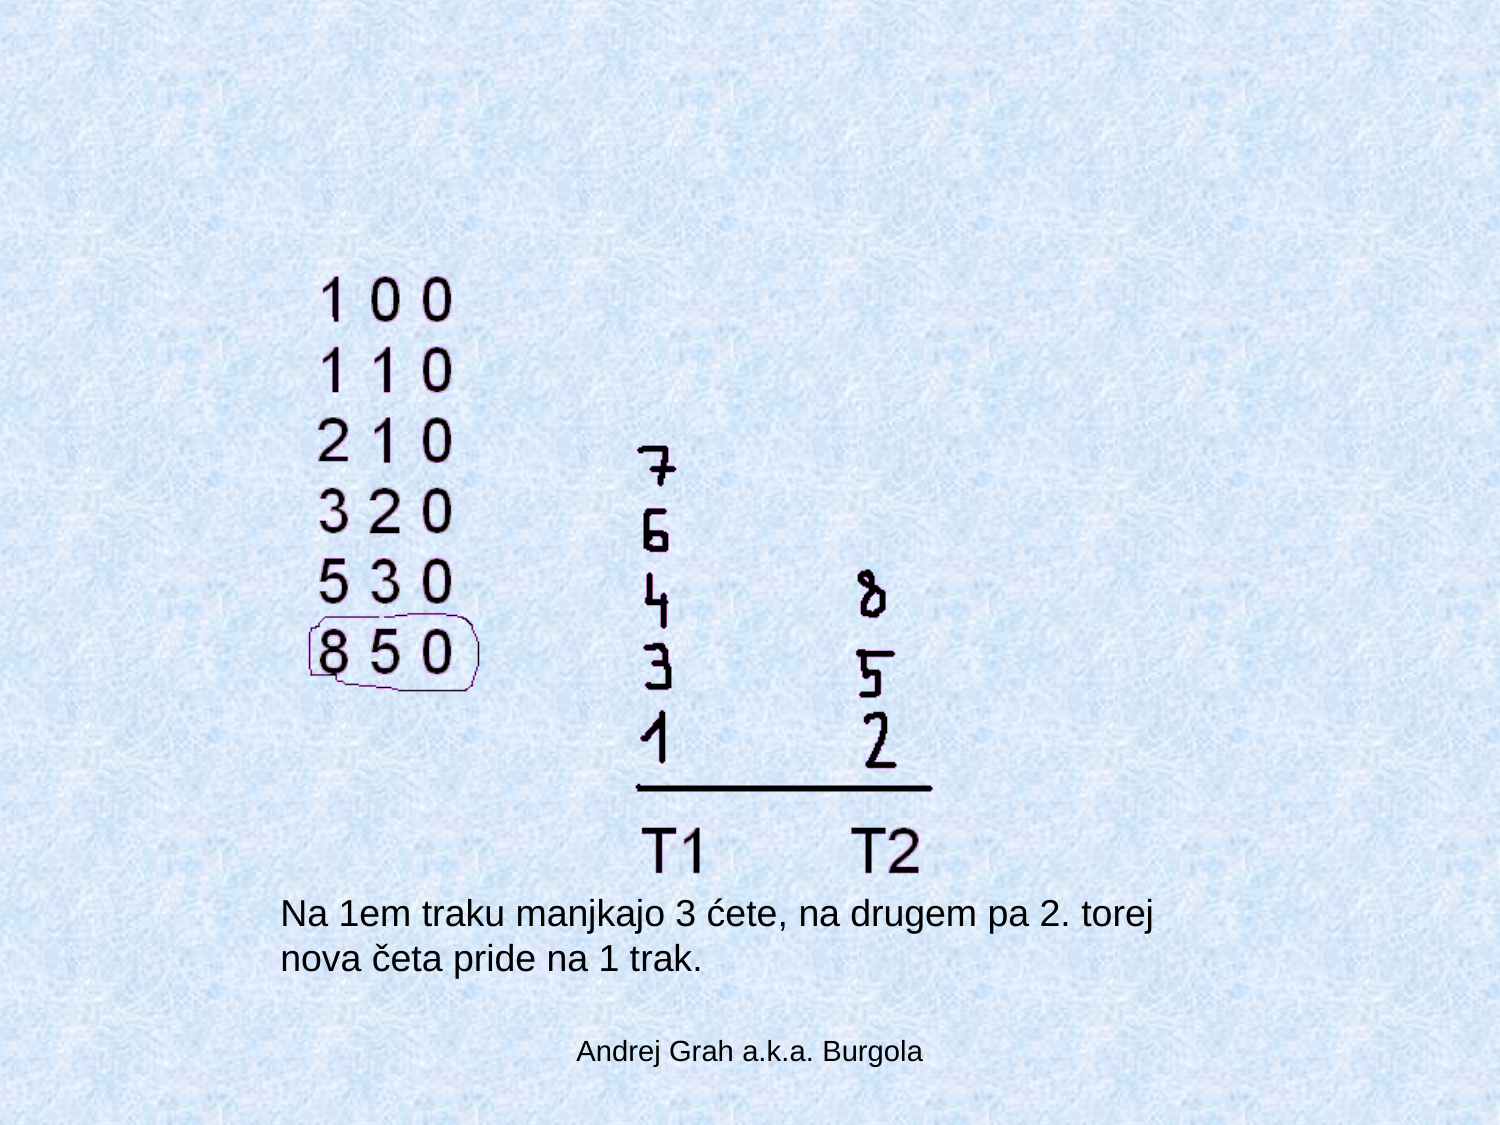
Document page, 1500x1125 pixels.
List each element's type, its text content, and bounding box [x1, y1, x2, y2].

picture [0, 0, 1500, 1125]
text_box Andrej Grah a.k.a. Burgola [512, 1024, 988, 1103]
text_box Na 1em traku manjkajo 3 ćete, na drugem pa 2. torej nova četa pride na 1 trak. [265, 881, 1247, 987]
